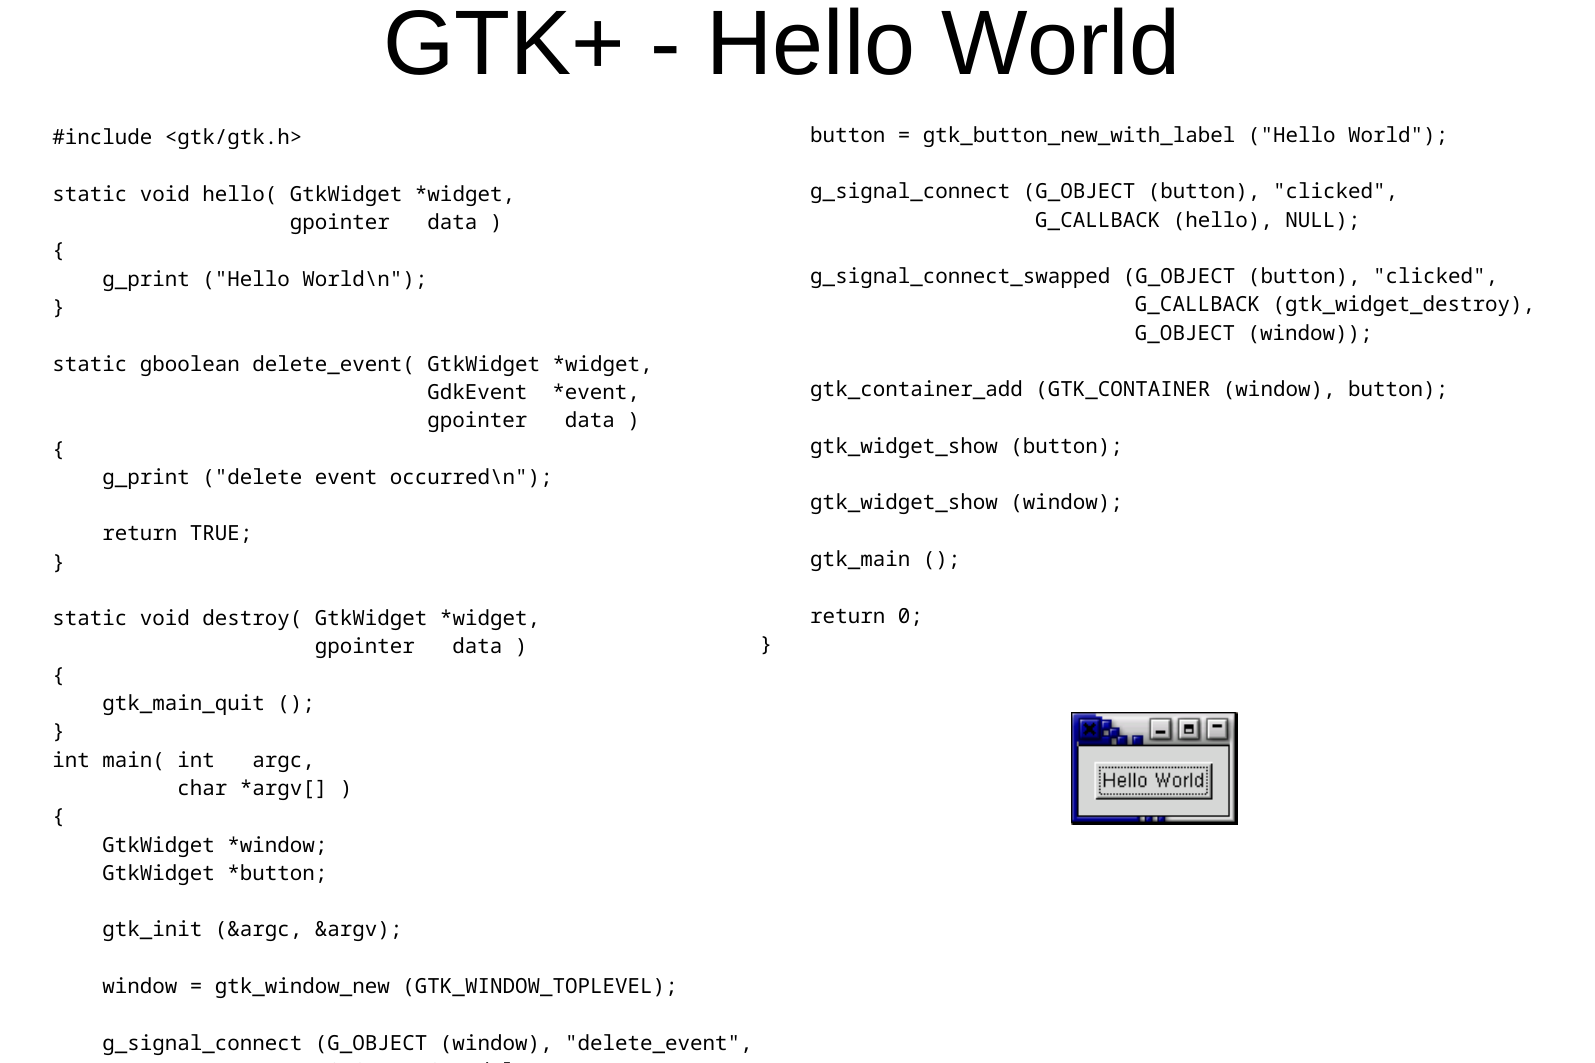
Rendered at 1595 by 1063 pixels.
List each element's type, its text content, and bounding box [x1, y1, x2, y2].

picture [1071, 712, 1238, 826]
text_box #include <gtk/gtk.h> static void hello( GtkWidget *widget, gpointer data ) { g_print ("Hello World\n"); } static gboolean delete_event( GtkWidget *widget, GdkEvent *event, gpointer data ) { g_print ("delete event occurred\n"); return TRUE; } static void destroy( GtkWidget *widget, gpointer data ) { gtk_main_quit (); } int main( int argc, char *argv[] ) { GtkWidget *window; GtkWidget *button; gtk_init (&argc, &argv); window = gtk_window_new (GTK_WINDOW_TOPLEVEL); g_signal_connect (G_OBJECT (window), "delete_event", G_CALLBACK (delete_event), NULL); g_signal_connect (G_OBJECT (window), "destroy", G_CALLBACK (destroy), NULL); gtk_container_set_border_width (GTK_CONTAINER (window), 10); [37, 115, 901, 1063]
text_box button = gtk_button_new_with_label ("Hello World"); g_signal_connect (G_OBJECT (button), "clicked", G_CALLBACK (hello), NULL); g_signal_connect_swapped (G_OBJECT (button), "clicked", G_CALLBACK (gtk_widget_destroy), G_OBJECT (window)); gtk_container_add (GTK_CONTAINER (window), button); gtk_widget_show (button); gtk_widget_show (window); gtk_main (); return 0; } [745, 112, 1576, 638]
title GTK+ - Hello World [65, 0, 1501, 113]
